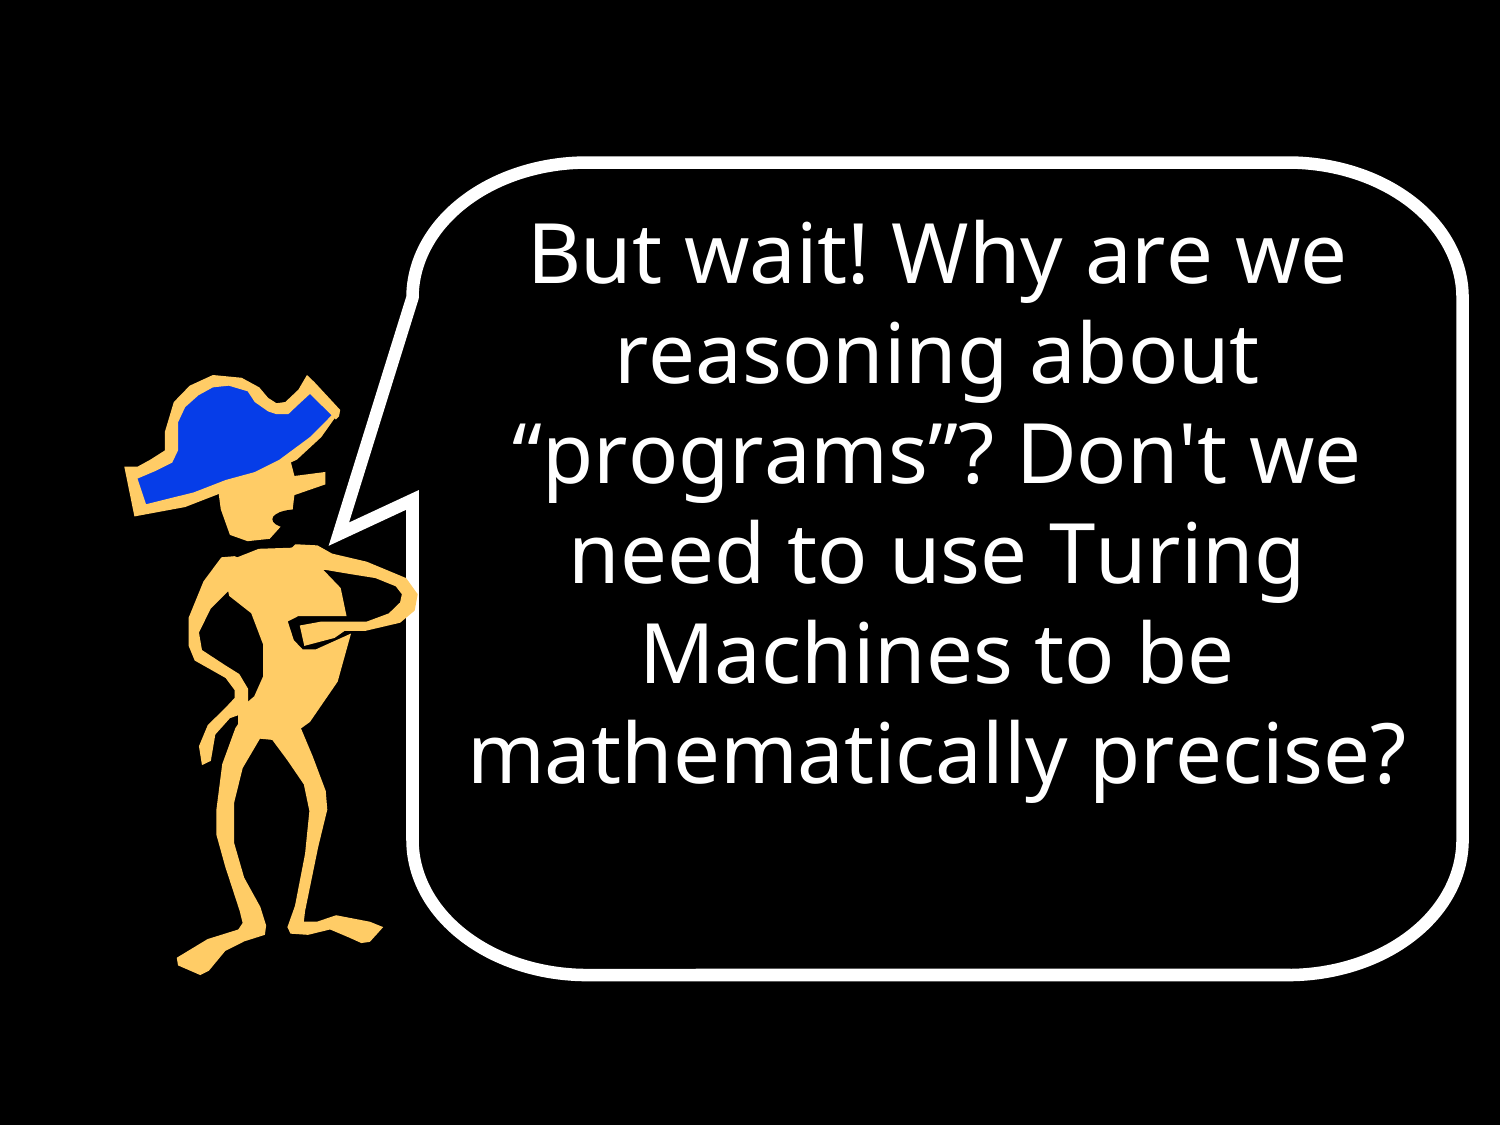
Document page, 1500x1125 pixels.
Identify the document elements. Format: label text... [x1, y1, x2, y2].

text_box But wait! Why are we reasoning about “programs”? Don't we need to use Turing Machines to be mathematically precise? [338, 162, 1463, 976]
text_box [124, 375, 341, 542]
text_box [176, 544, 418, 976]
